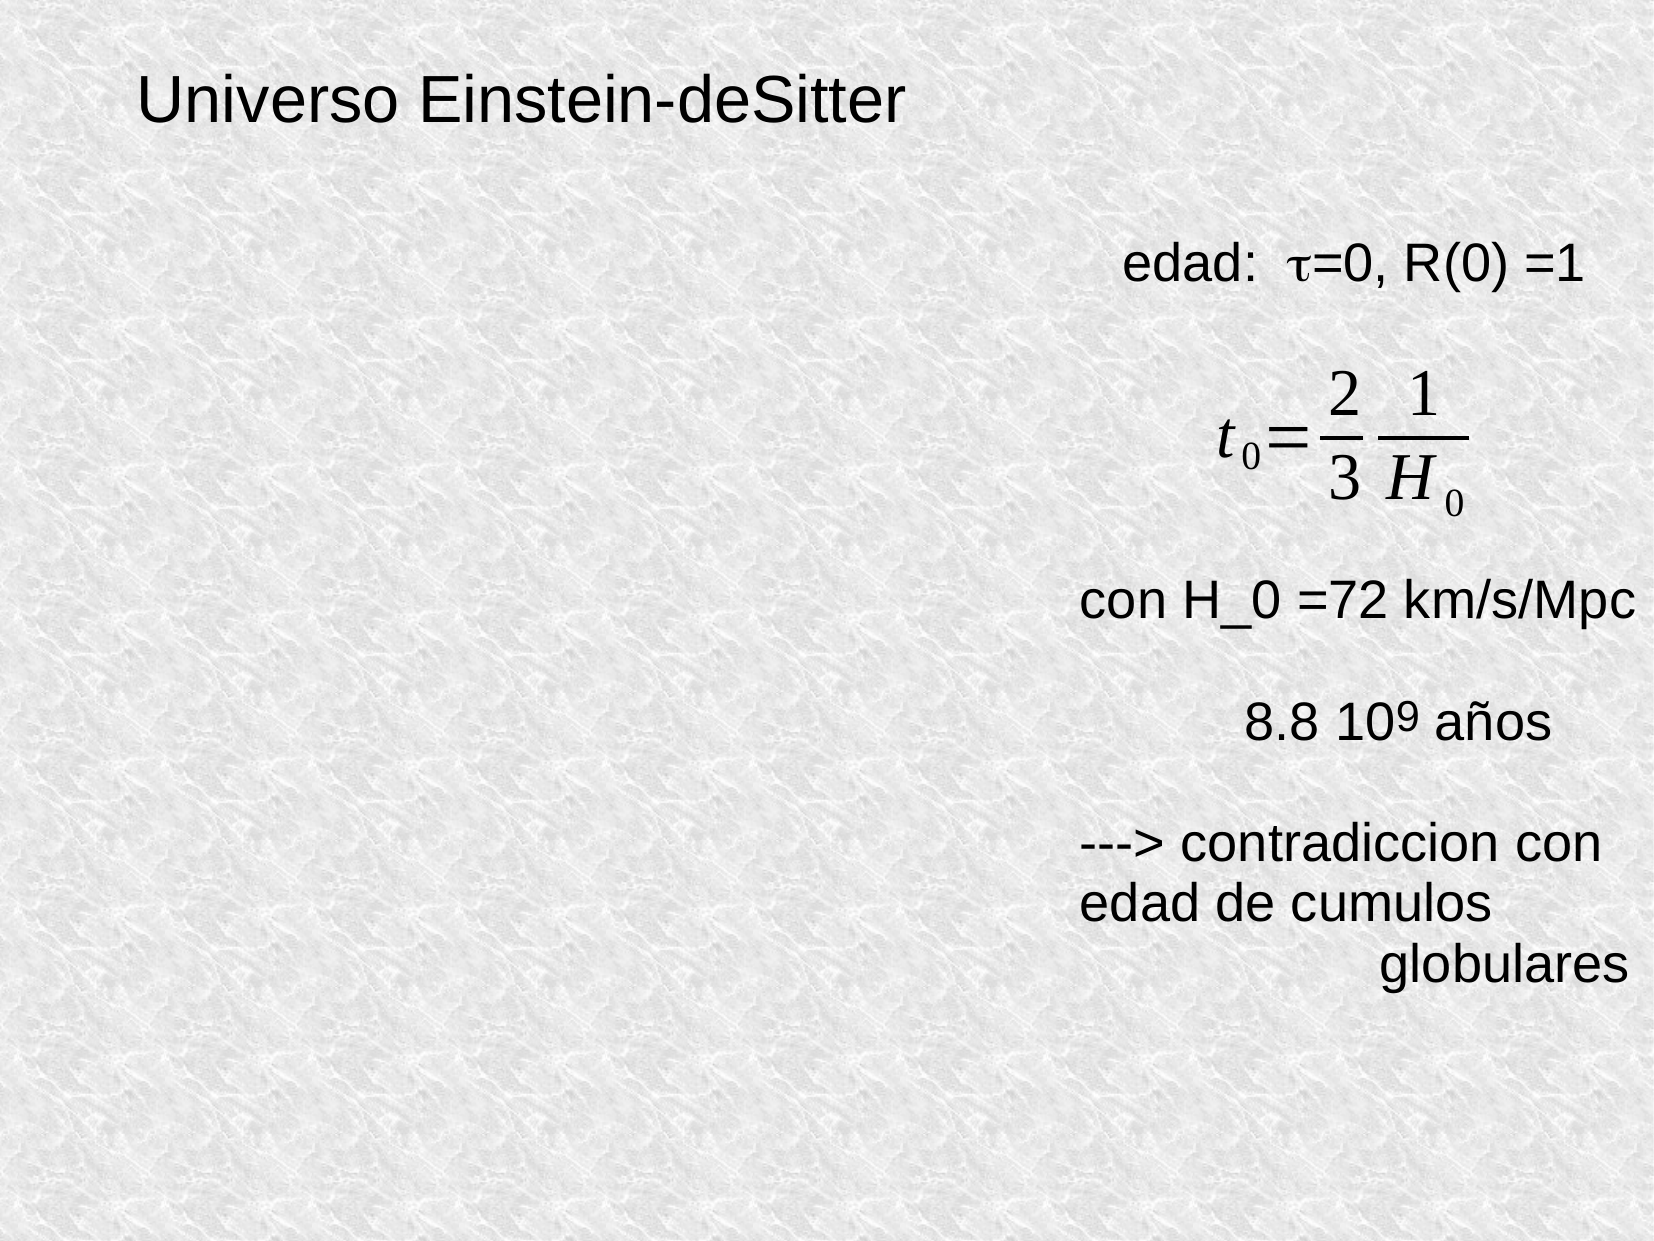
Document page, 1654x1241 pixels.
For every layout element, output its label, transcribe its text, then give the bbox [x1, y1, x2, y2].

text_box edad: =0, R(0) =1 [1107, 225, 1588, 311]
chart [1200, 356, 1487, 526]
text_box Universo Einstein-deSitter [121, 54, 863, 151]
picture [0, 0, 1654, 1241]
text_box con H_0 =72 km/s/Mpc 8.8 109 años ---> contradiccion con edad de cumulos globulares [1065, 562, 1613, 1037]
